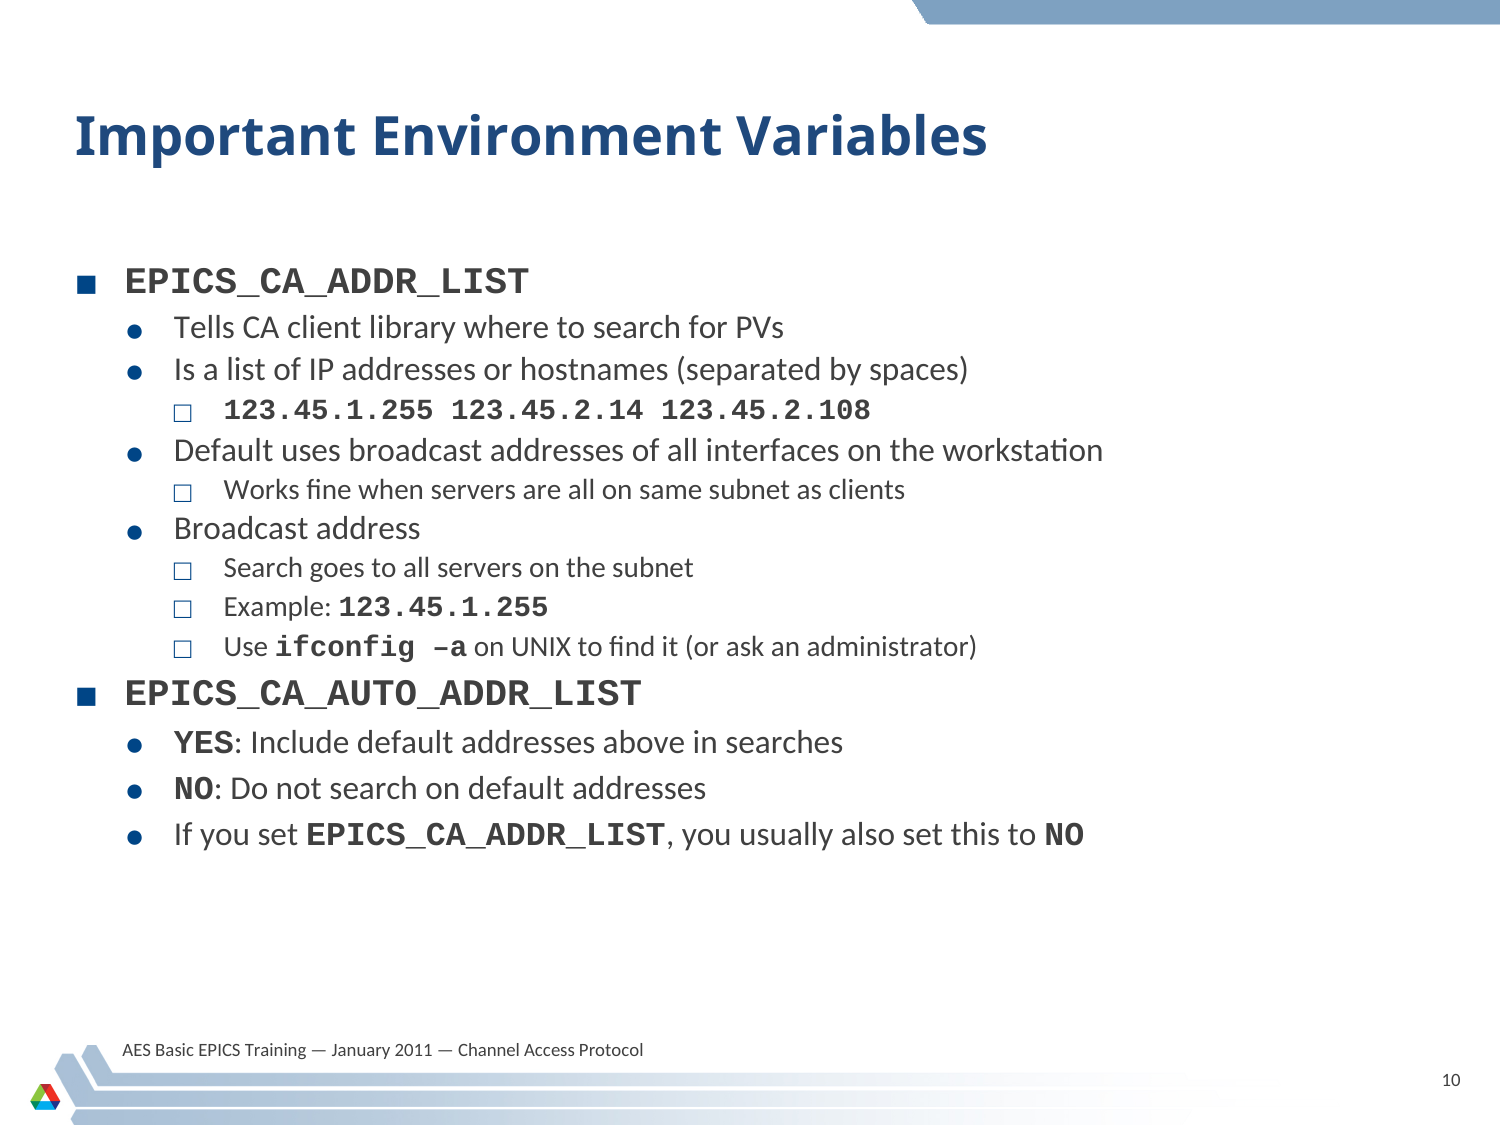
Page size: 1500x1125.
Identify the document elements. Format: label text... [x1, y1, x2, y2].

picture [0, 0, 1500, 26]
picture [0, 1037, 1500, 1125]
title Important Environment Variables [75, 103, 1426, 167]
list EPICS_CA_ADDR_LIST Tells CA client library where to search for PVs Is a list of IP addresses or hostnames (separated by spaces) 123.45.1.255 123.45.2.14 123.45.2.108 Default uses broadcast addresses of all interfaces on the workstation Works fine when servers are all on same subnet as clients Broadcast address Search goes to all servers on the subnet Example: 123.45.1.255 Use ifconfig –a on UNIX to find it (or ask an administrator) EPICS_CA_AUTO_ADDR_LIST YES: Include default addresses above in searches NO: Do not search on default addresses If you set EPICS_CA_ADDR_LIST, you usually also set this to NO [75, 262, 1426, 902]
